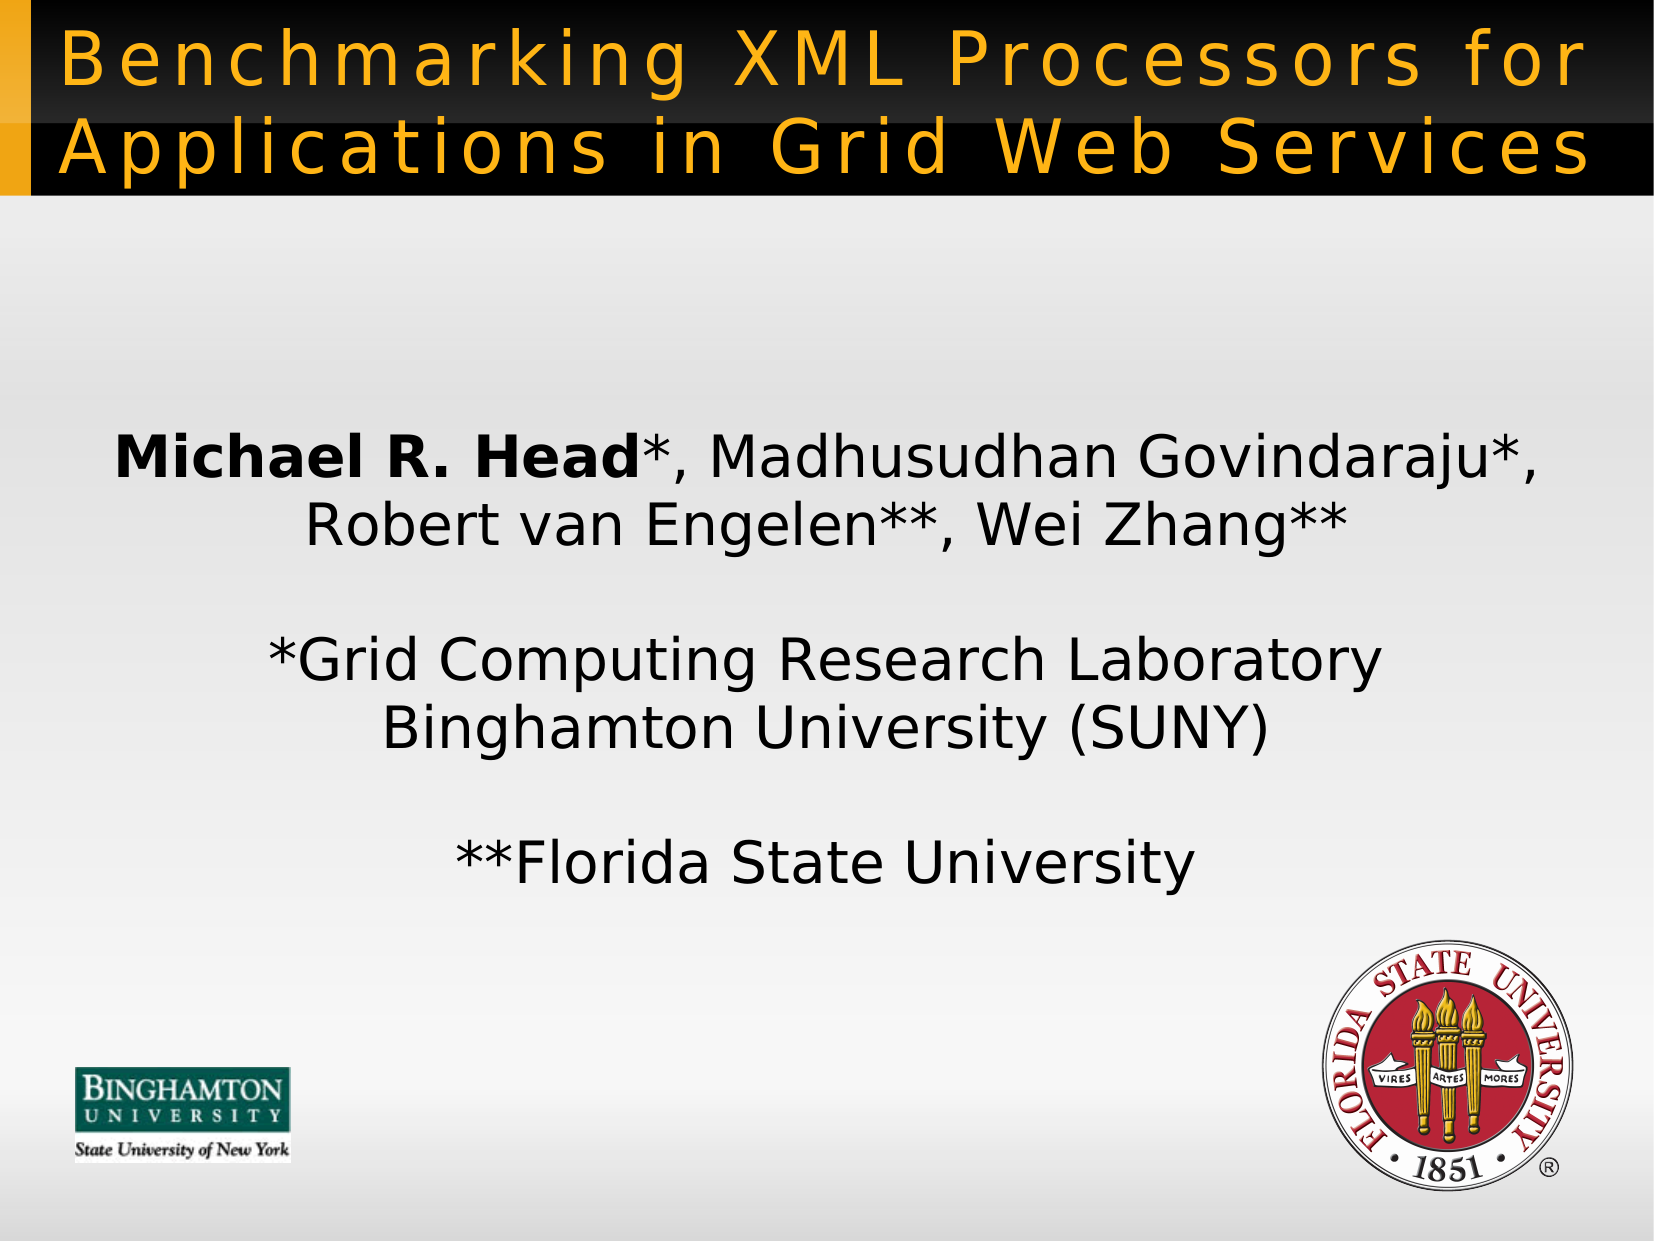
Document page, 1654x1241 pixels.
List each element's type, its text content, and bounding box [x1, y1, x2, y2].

picture [0, 0, 1654, 1241]
subtitle Michael R. Head*, Madhusudhan Govindaraju*, Robert van Engelen**, Wei Zhang** *Grid Computing Research Laboratory Binghamton University (SUNY) **Florida State University [82, 290, 1571, 1109]
title Benchmarking XML Processors for Applications in Grid Web Services [59, 16, 1651, 191]
